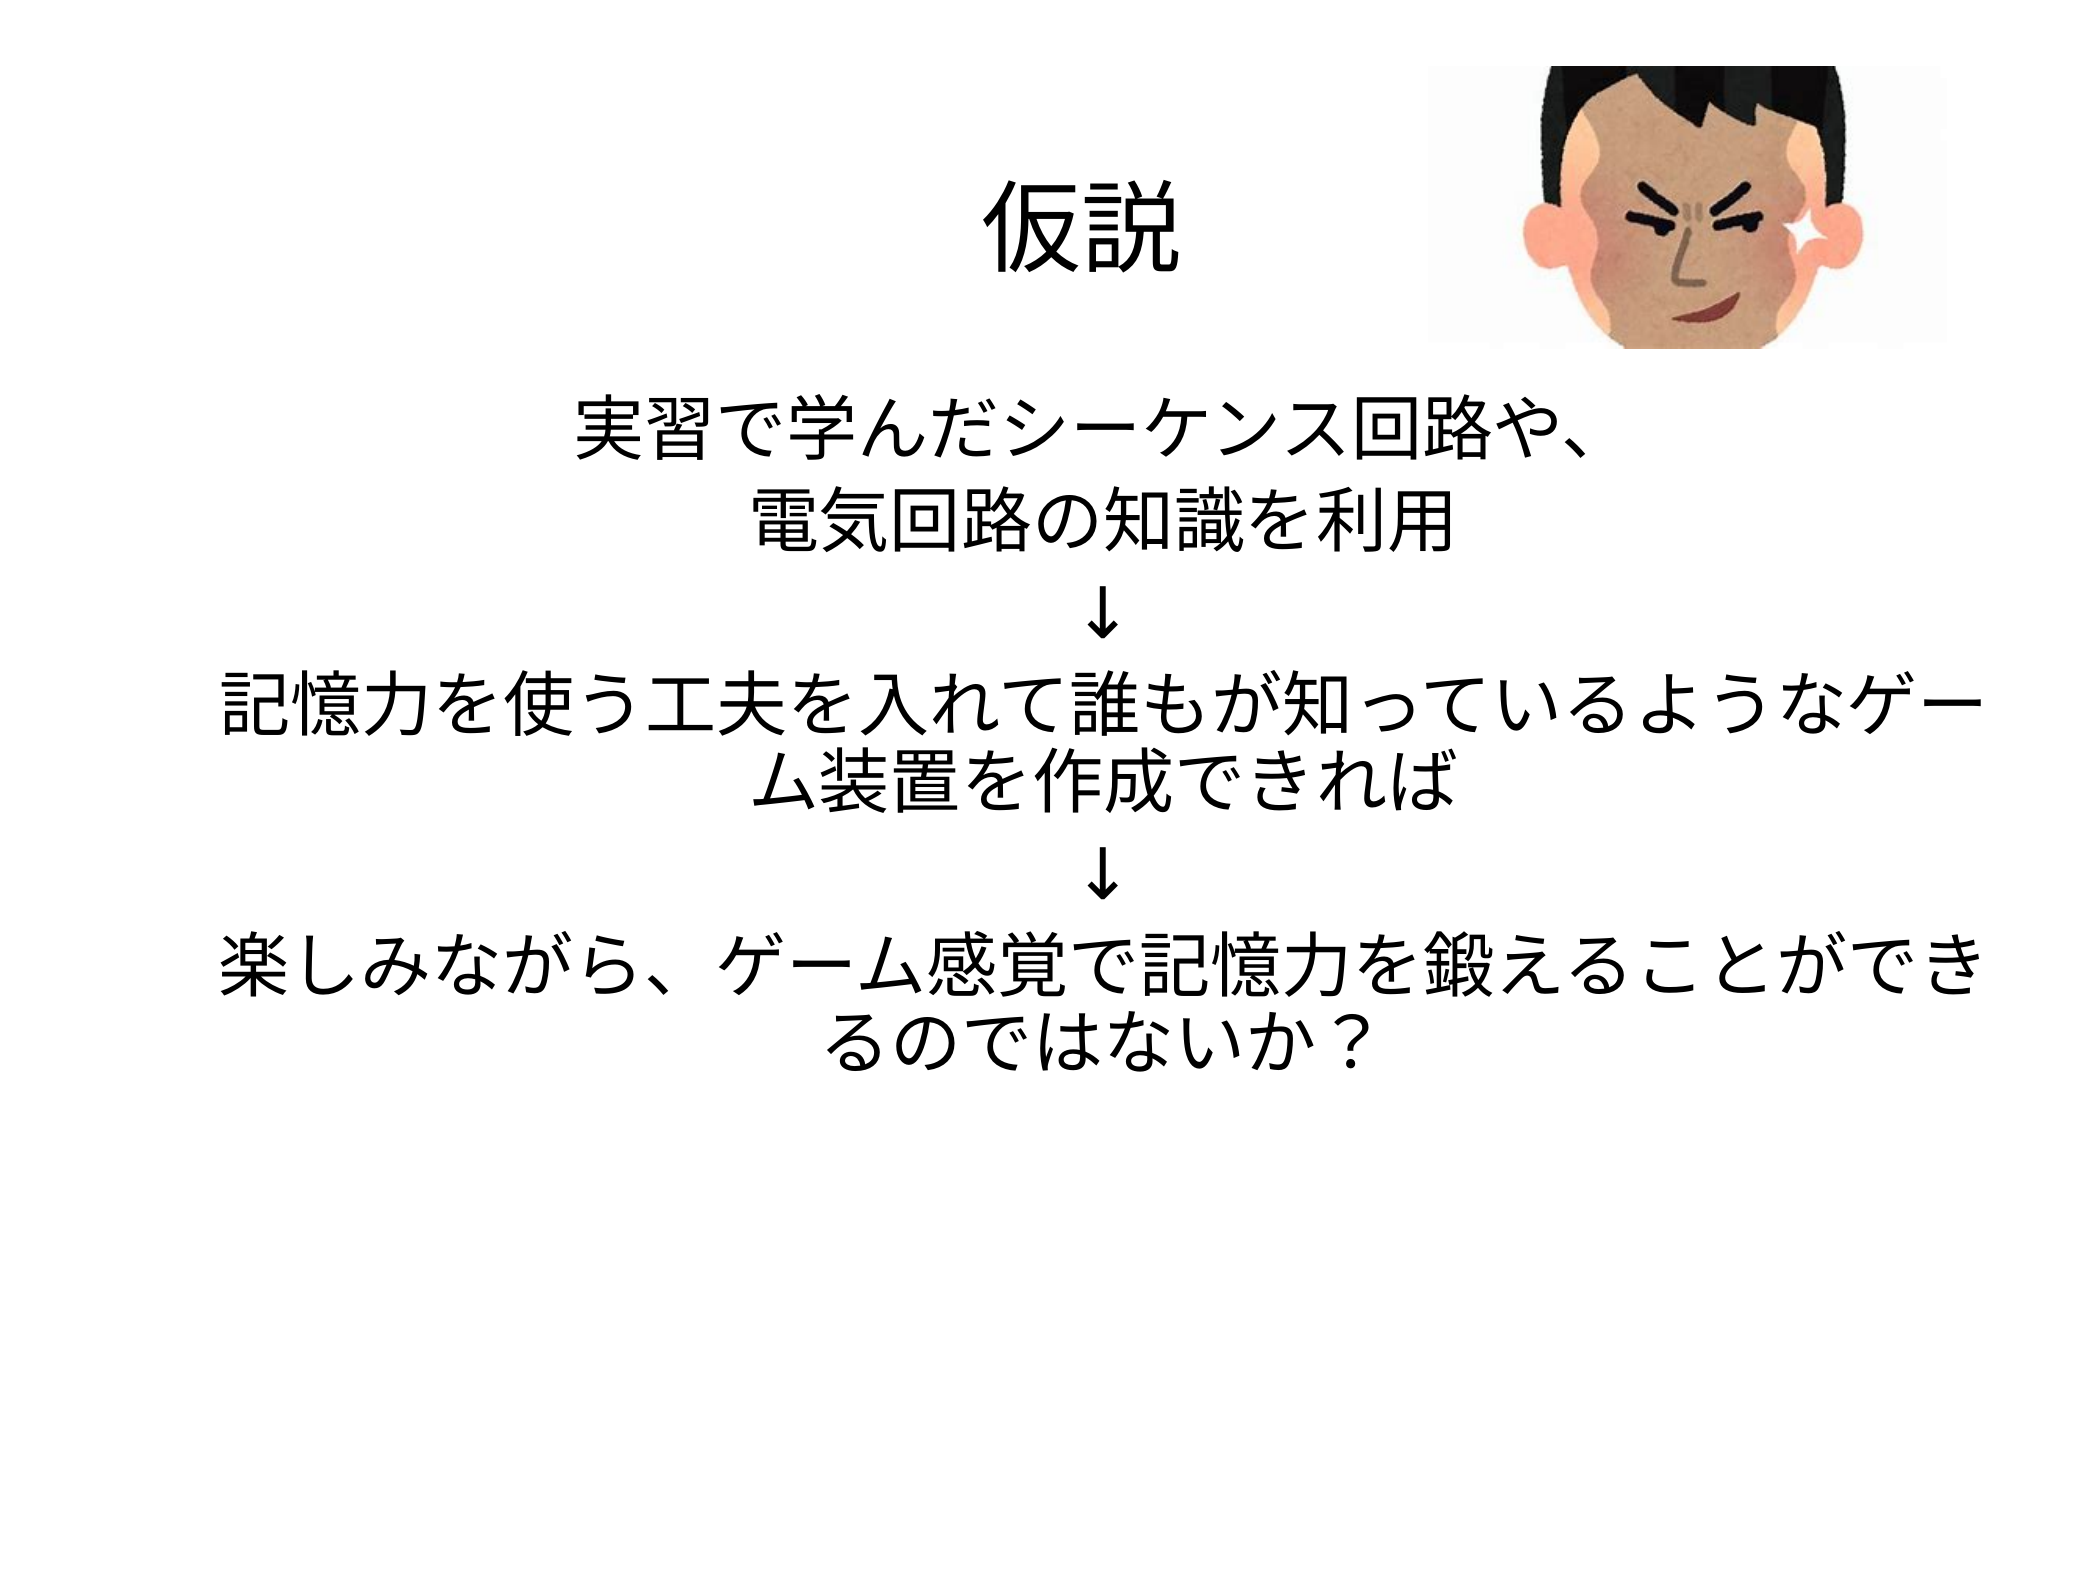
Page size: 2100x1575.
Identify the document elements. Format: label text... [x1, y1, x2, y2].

picture [1428, 66, 1947, 349]
list 実習で学んだシーケンス回路や、 電気回路の知識を利用 ↓ 記憶力を使う工夫を入れて誰もが知っているようなゲーム装置を作成できれば ↓ 楽しみながら、ゲーム感覚で記憶力を鍛えることができるのではないか？ [175, 385, 2031, 1095]
title 仮説 [780, 90, 1383, 375]
